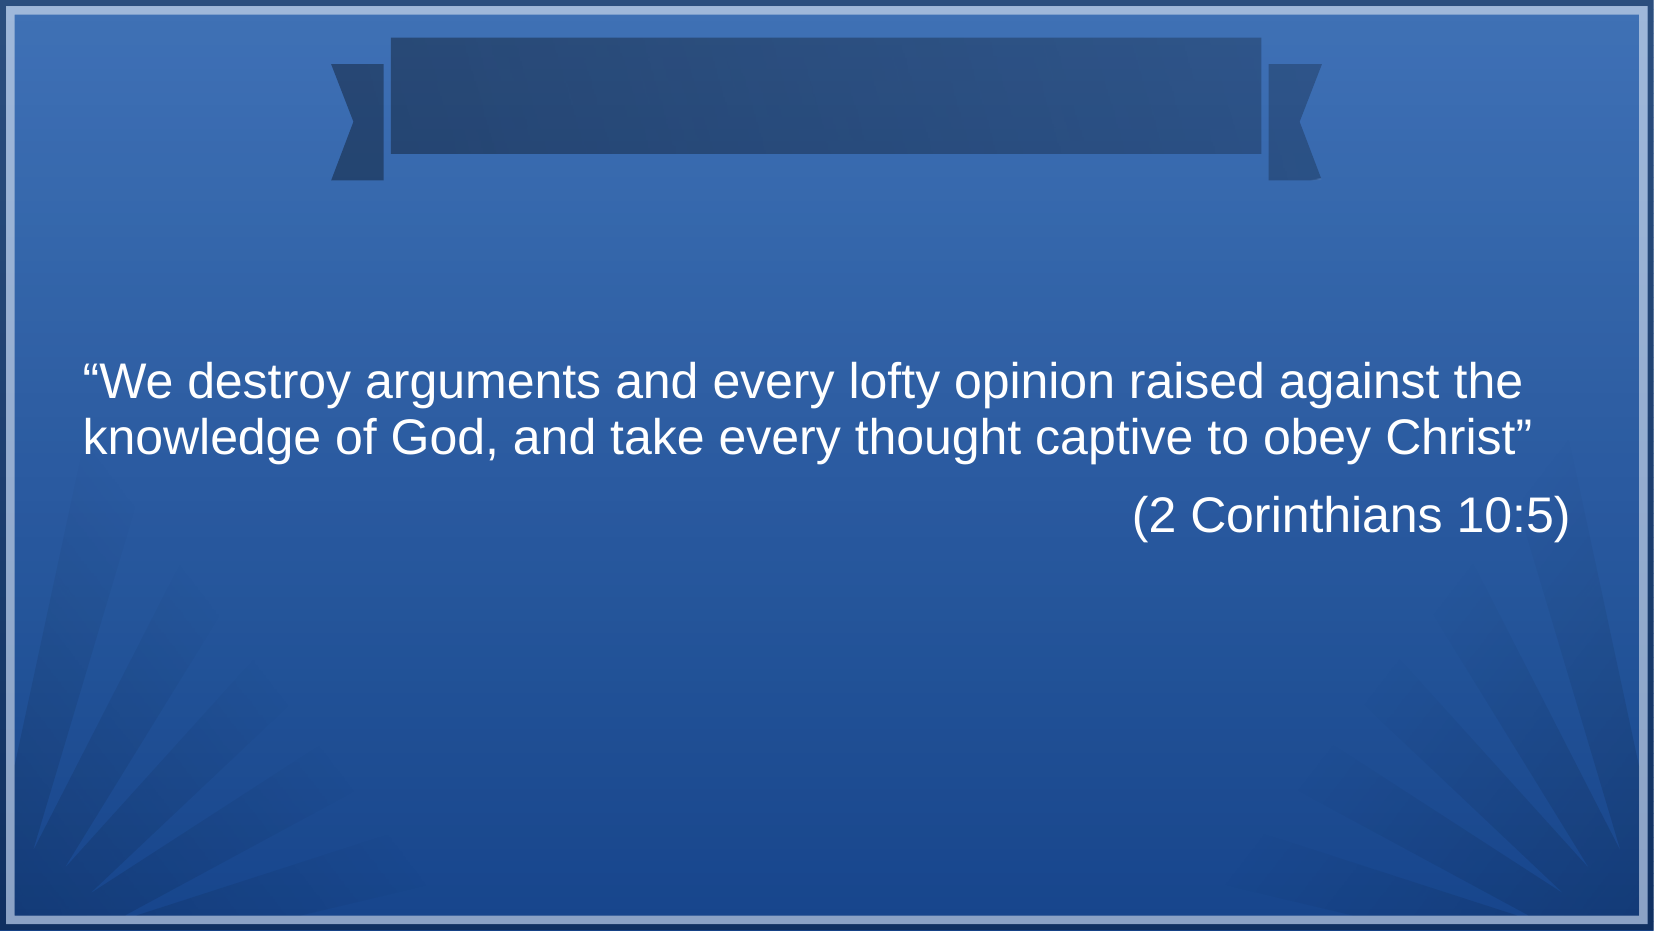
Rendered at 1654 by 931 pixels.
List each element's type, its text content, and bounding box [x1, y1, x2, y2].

list “We destroy arguments and every lofty opinion raised against the knowledge of God, and take every thought captive to obey Christ” (2 Corinthians 10:5) [82, 217, 1571, 758]
